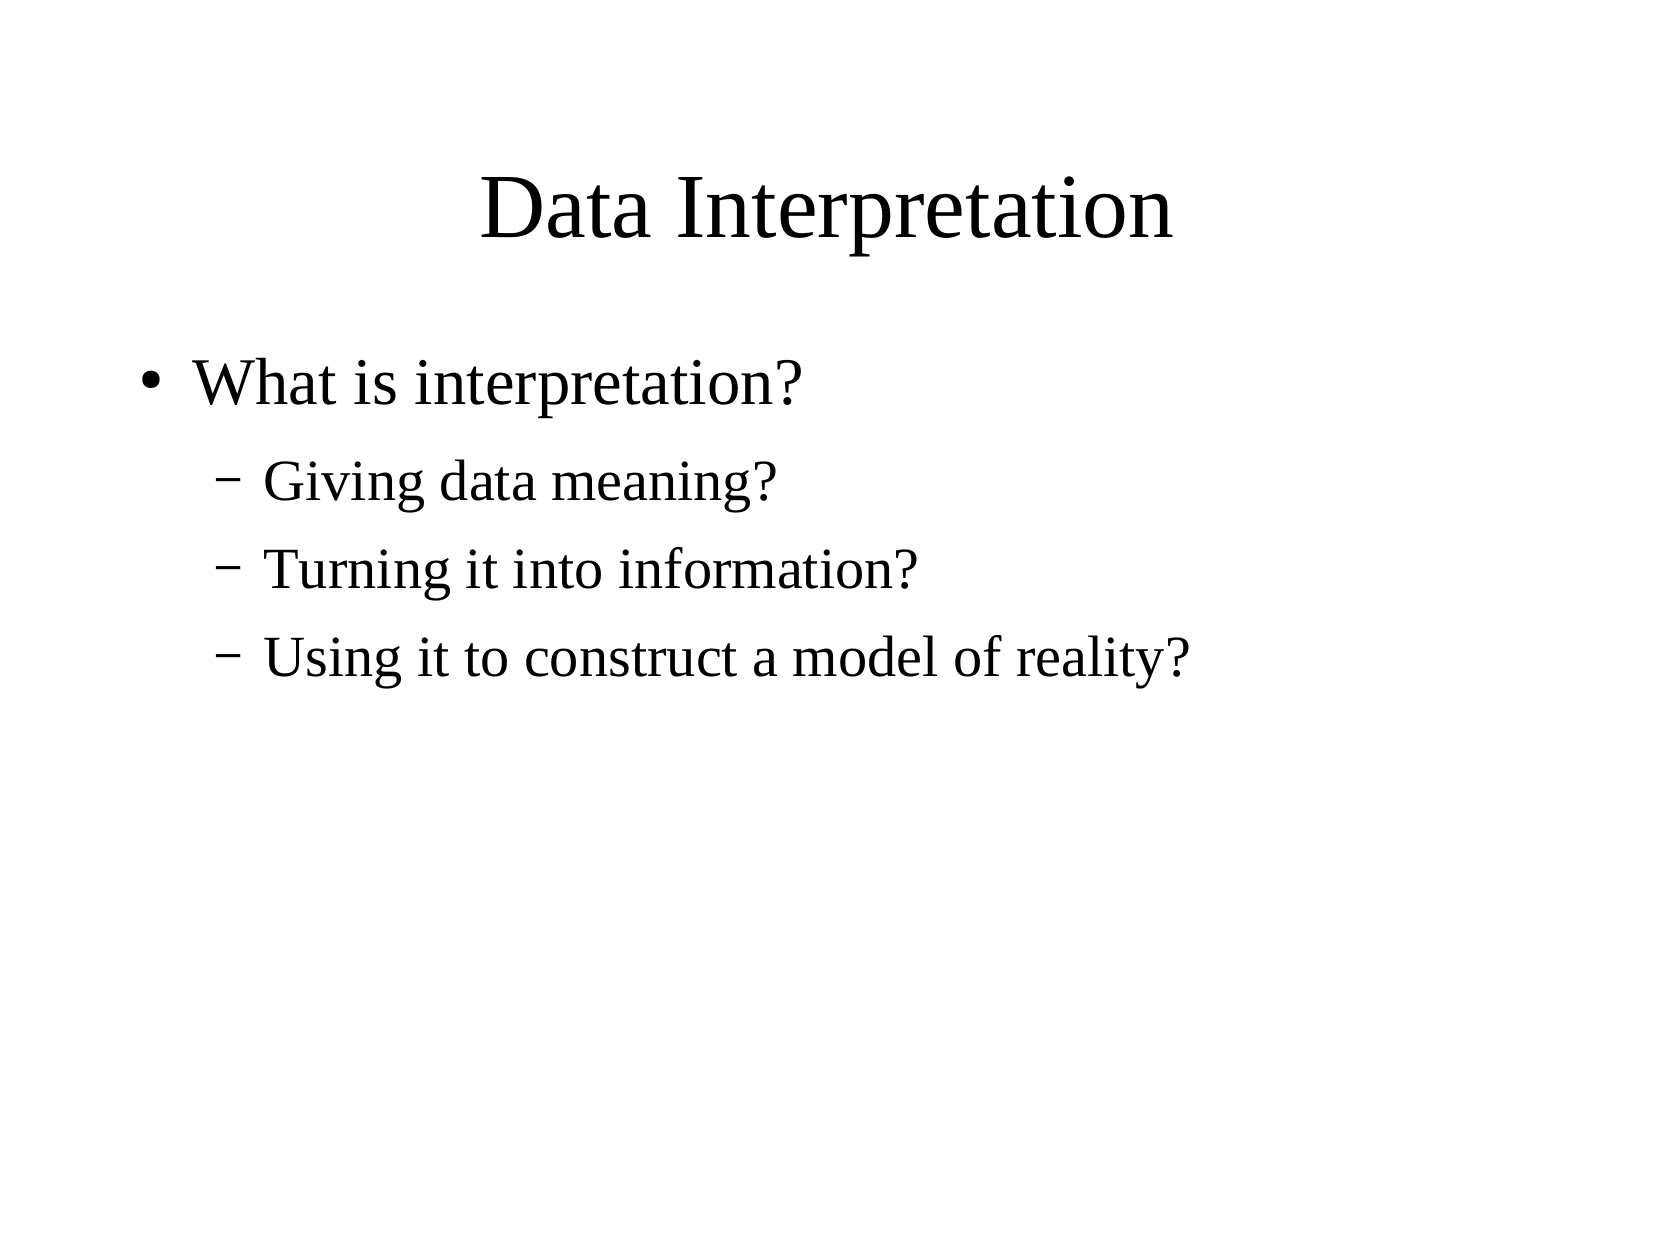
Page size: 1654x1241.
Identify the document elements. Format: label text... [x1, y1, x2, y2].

list What is interpretation? Giving data meaning? Turning it into information? Using it to construct a model of reality? [121, 344, 1534, 1127]
title Data Interpretation [121, 102, 1534, 311]
